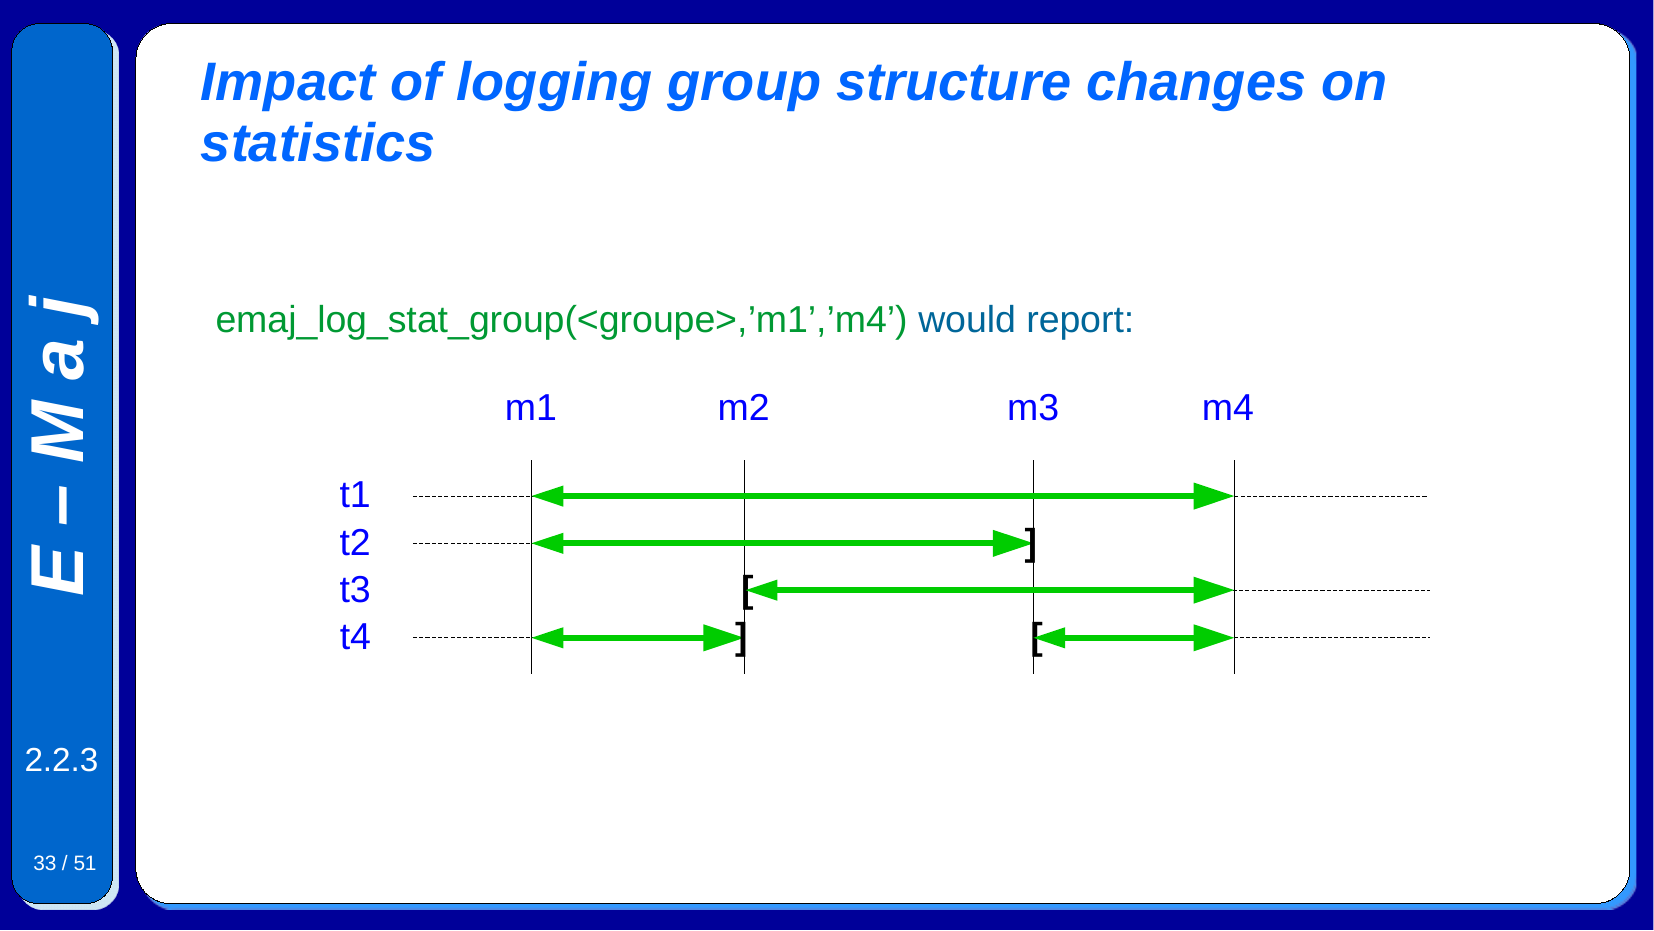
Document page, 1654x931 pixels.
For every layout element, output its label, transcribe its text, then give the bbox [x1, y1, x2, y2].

text_box t4 [324, 608, 386, 666]
text_box [ [1015, 608, 1058, 666]
text_box t3 [324, 561, 386, 608]
text_box m4 [1187, 379, 1269, 436]
text_box t1 [324, 466, 386, 513]
title Impact of logging group structure changes on statistics [200, 34, 1575, 191]
text_box emaj_log_stat_group(<groupe>,’m1’,’m4’) would report: [200, 291, 1150, 349]
text_box t2 [324, 513, 386, 561]
text_box m1 [490, 379, 572, 436]
text_box m3 [992, 379, 1074, 436]
text_box [ [726, 561, 769, 618]
text_box ] [1009, 513, 1053, 571]
text_box m2 [702, 379, 785, 436]
text_box ] [720, 608, 763, 666]
